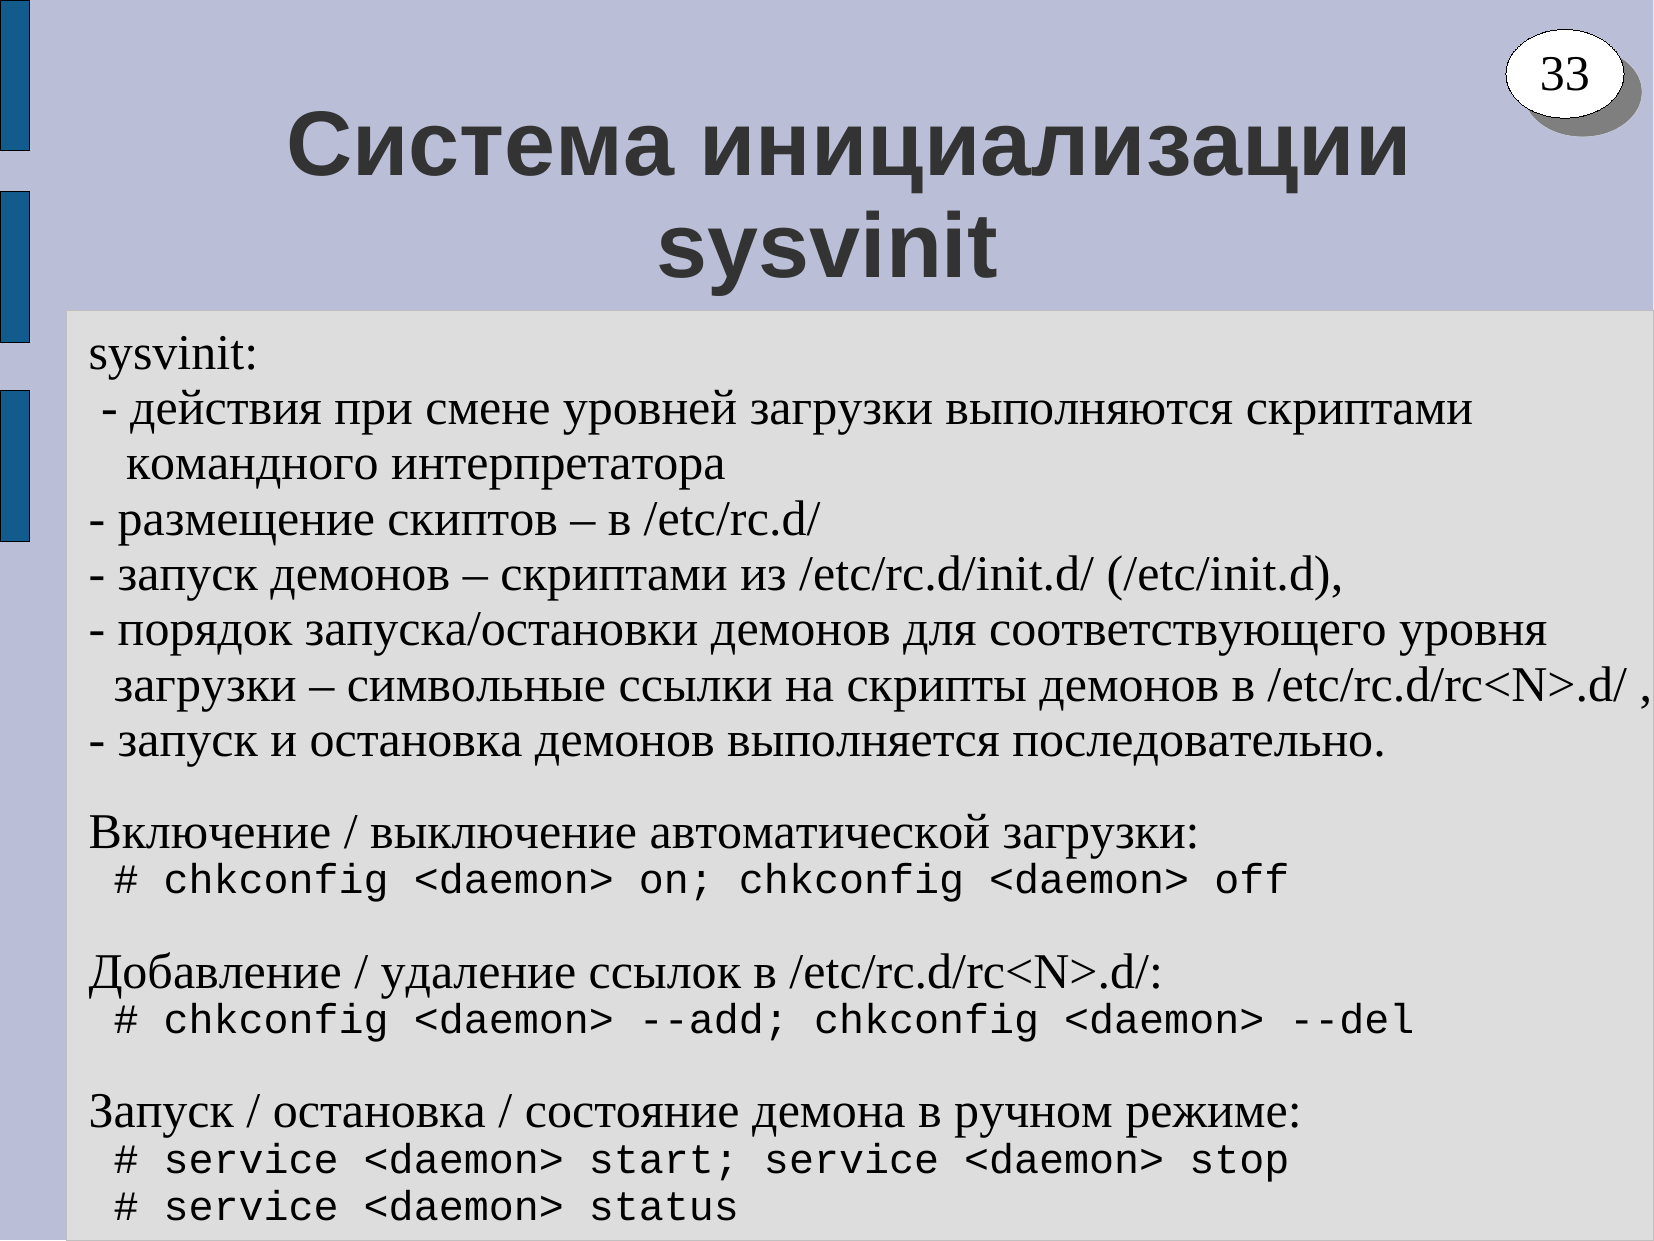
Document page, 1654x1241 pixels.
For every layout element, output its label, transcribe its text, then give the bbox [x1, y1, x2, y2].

text_box sysvinit: - действия при смене уровней загрузки выполняются скриптами командного интерпретатора - размещение скиптов – в /etc/rc.d/ - запуск демонов – скриптами из /etc/rc.d/init.d/ (/etc/init.d), - порядок запуска/остановки демонов для соответствующего уровня загрузки – символьные ссылки на скрипты демонов в /etc/rc.d/rc<N>.d/ , - запуск и остановка демонов выполняется последовательно. Включение / выключение автоматической загрузки: # chkconfig <daemon> on; chkconfig <daemon> off Добавление / удаление ссылок в /etc/rc.d/rc<N>.d/: # chkconfig <daemon> --add; chkconfig <daemon> --del Запуск / остановка / состояние демона в ручном режиме: # service <daemon> start; service <daemon> stop # service <daemon> status [88, 324, 1653, 1233]
text_box 33 [1505, 29, 1625, 119]
title Система инициализации sysvinit [121, 91, 1534, 299]
